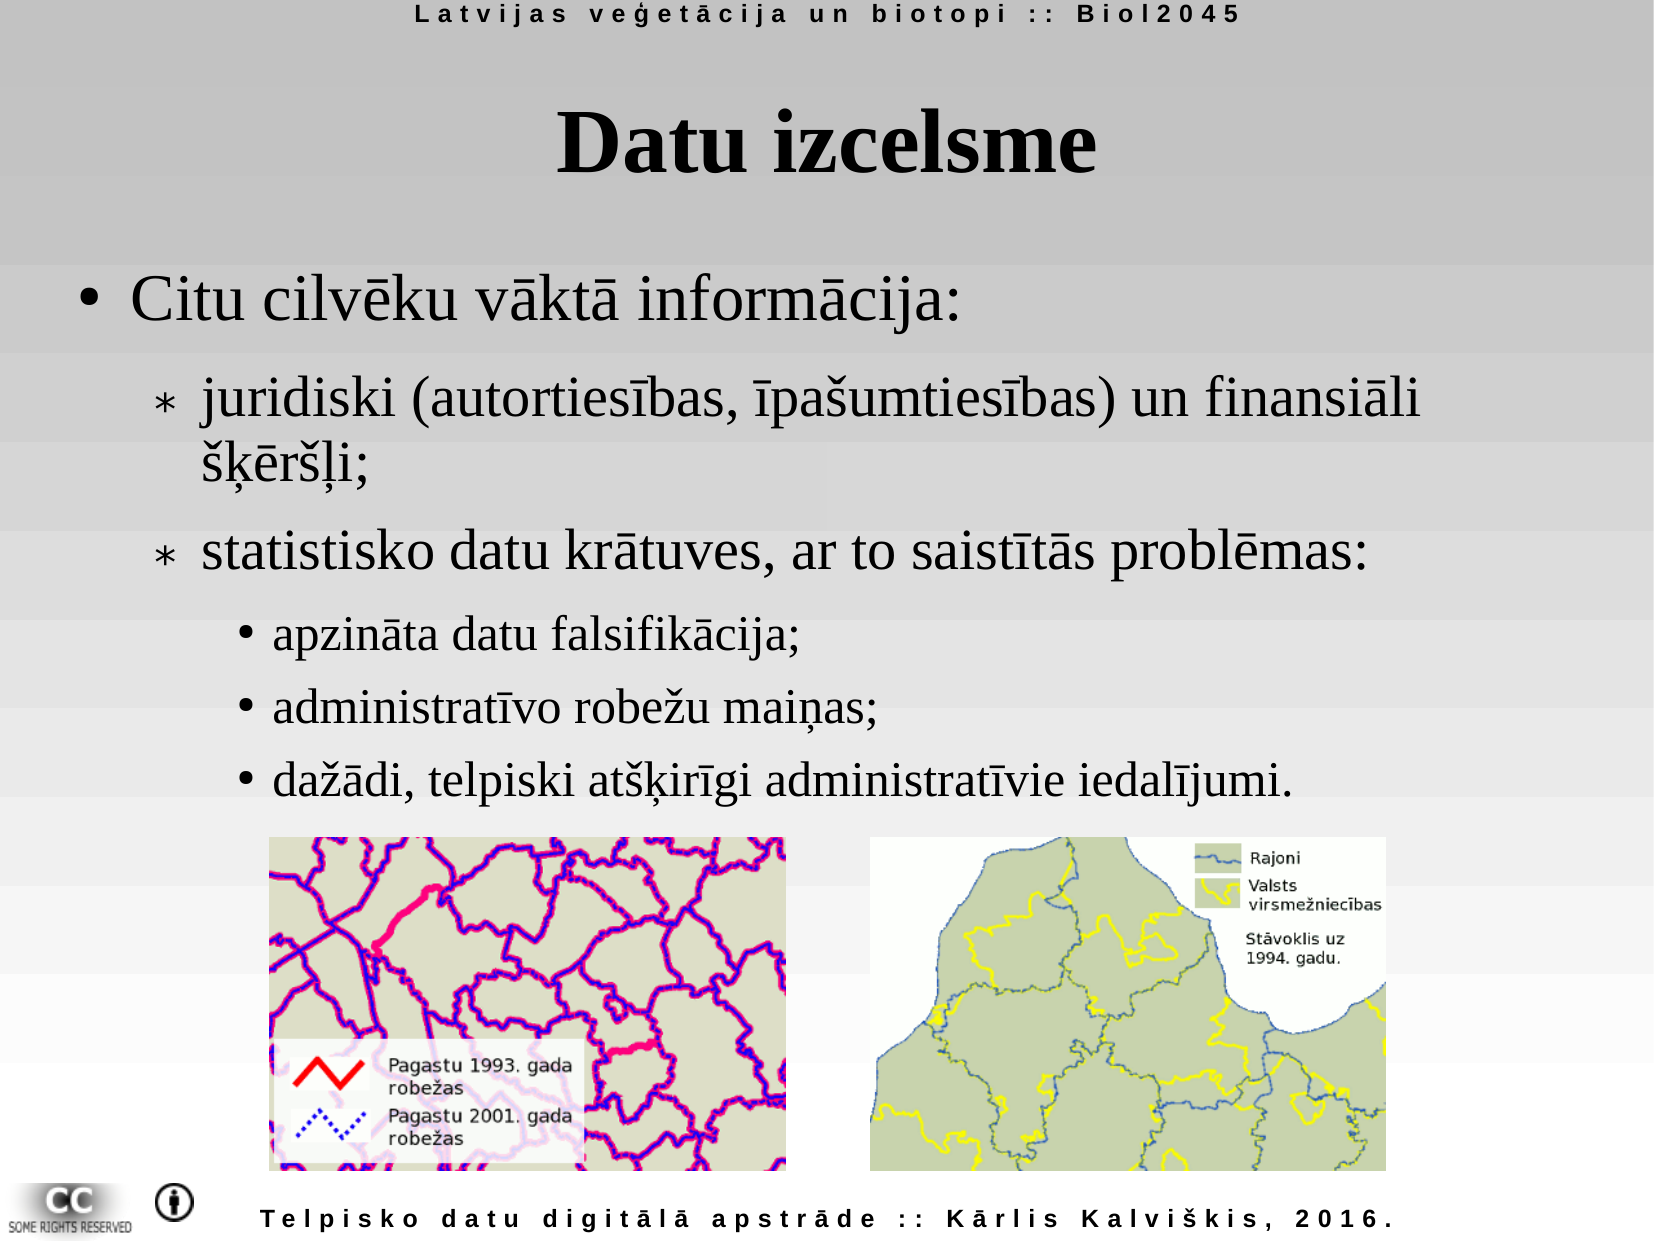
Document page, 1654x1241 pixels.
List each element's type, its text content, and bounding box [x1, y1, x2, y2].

title Datu izcelsme [59, 37, 1596, 246]
picture [0, 0, 1654, 1241]
list Citu cilvēku vāktā informācija: juridiski (autortiesības, īpašumtiesības) un finansiāli šķēršļi; statistisko datu krātuves, ar to saistītās problēmas: apzināta datu falsifikācija; administratīvo robežu maiņas; dažādi, telpiski atšķirīgi administratīvie iedalījumi. [59, 261, 1596, 1175]
